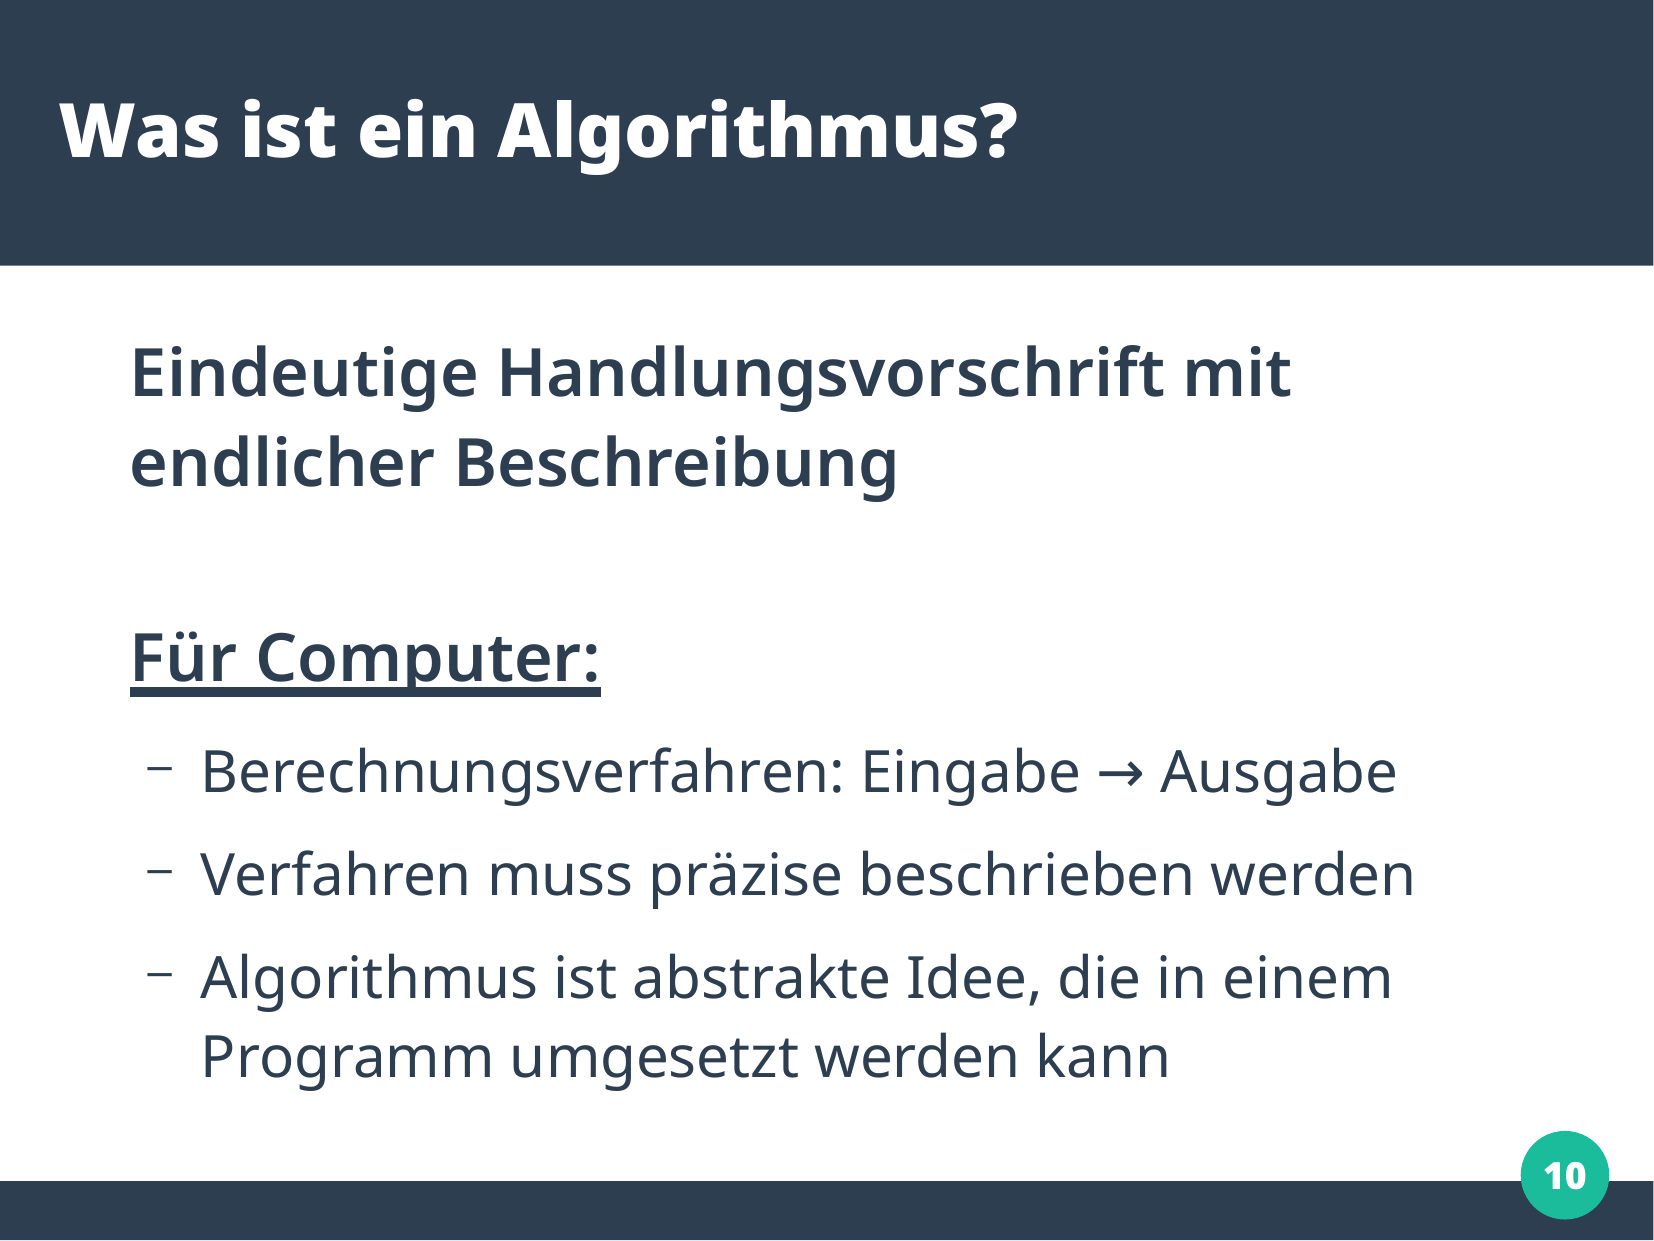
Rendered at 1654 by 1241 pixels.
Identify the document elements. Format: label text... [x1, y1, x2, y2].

title Was ist ein Algorithmus? [59, 49, 1595, 207]
list Eindeutige Handlungsvorschrift mit endlicher Beschreibung Für Computer: Berechnungsverfahren: Eingabe → Ausgabe Verfahren muss präzise beschrieben werden Algorithmus ist abstrakte Idee, die in einem Programm umgesetzt werden kann [59, 324, 1595, 1152]
